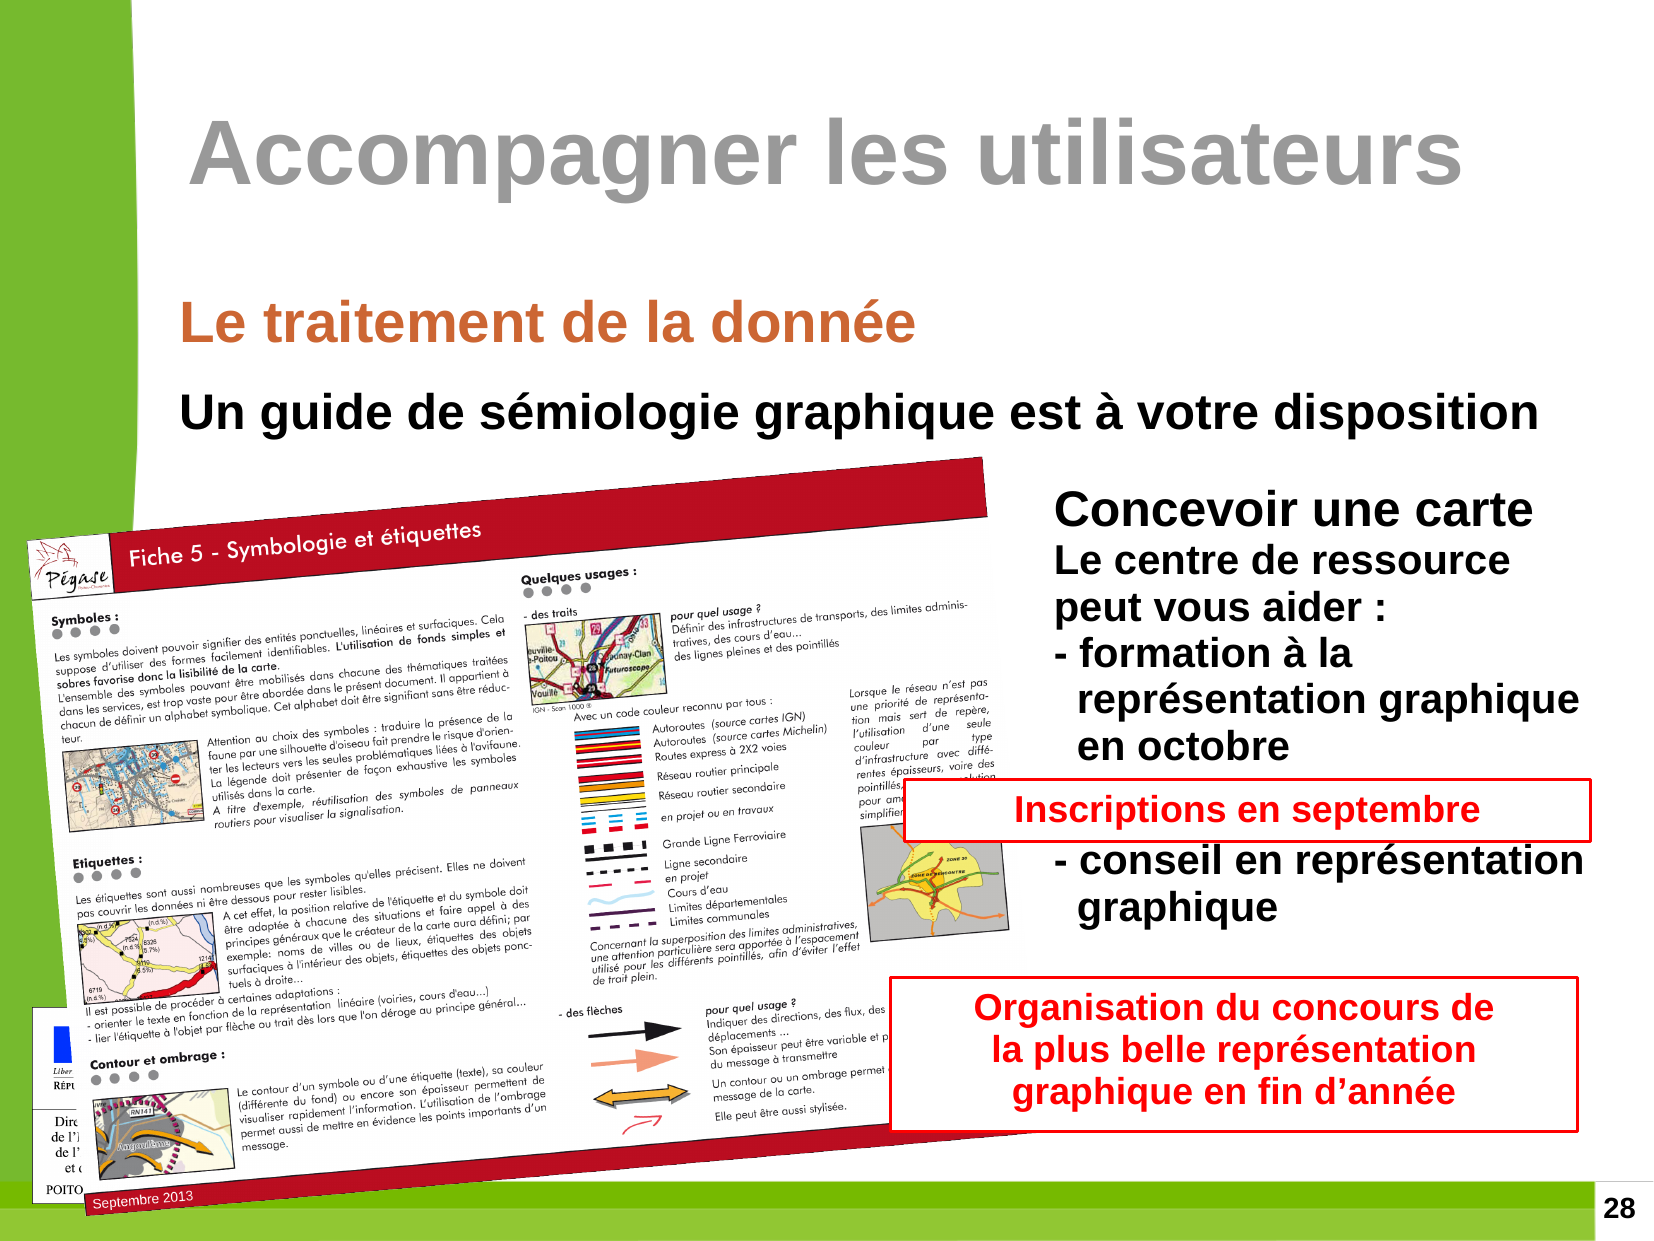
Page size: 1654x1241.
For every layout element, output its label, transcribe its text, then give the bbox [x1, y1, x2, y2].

picture [0, 0, 1654, 1241]
list Le traitement de la donnée Un guide de sémiologie graphique est à votre disposition [179, 290, 1613, 444]
text_box Inscriptions en septembre [904, 779, 1591, 842]
text_box Organisation du concours de la plus belle représentation graphique en fin d’année [890, 977, 1578, 1132]
title Accompagner les utilisateurs [82, 49, 1571, 257]
text_box Concevoir une carte Le centre de ressource peut vous aider : - formation à la représentation graphique en octobre - conseil en représentation graphique [1038, 473, 1629, 1004]
